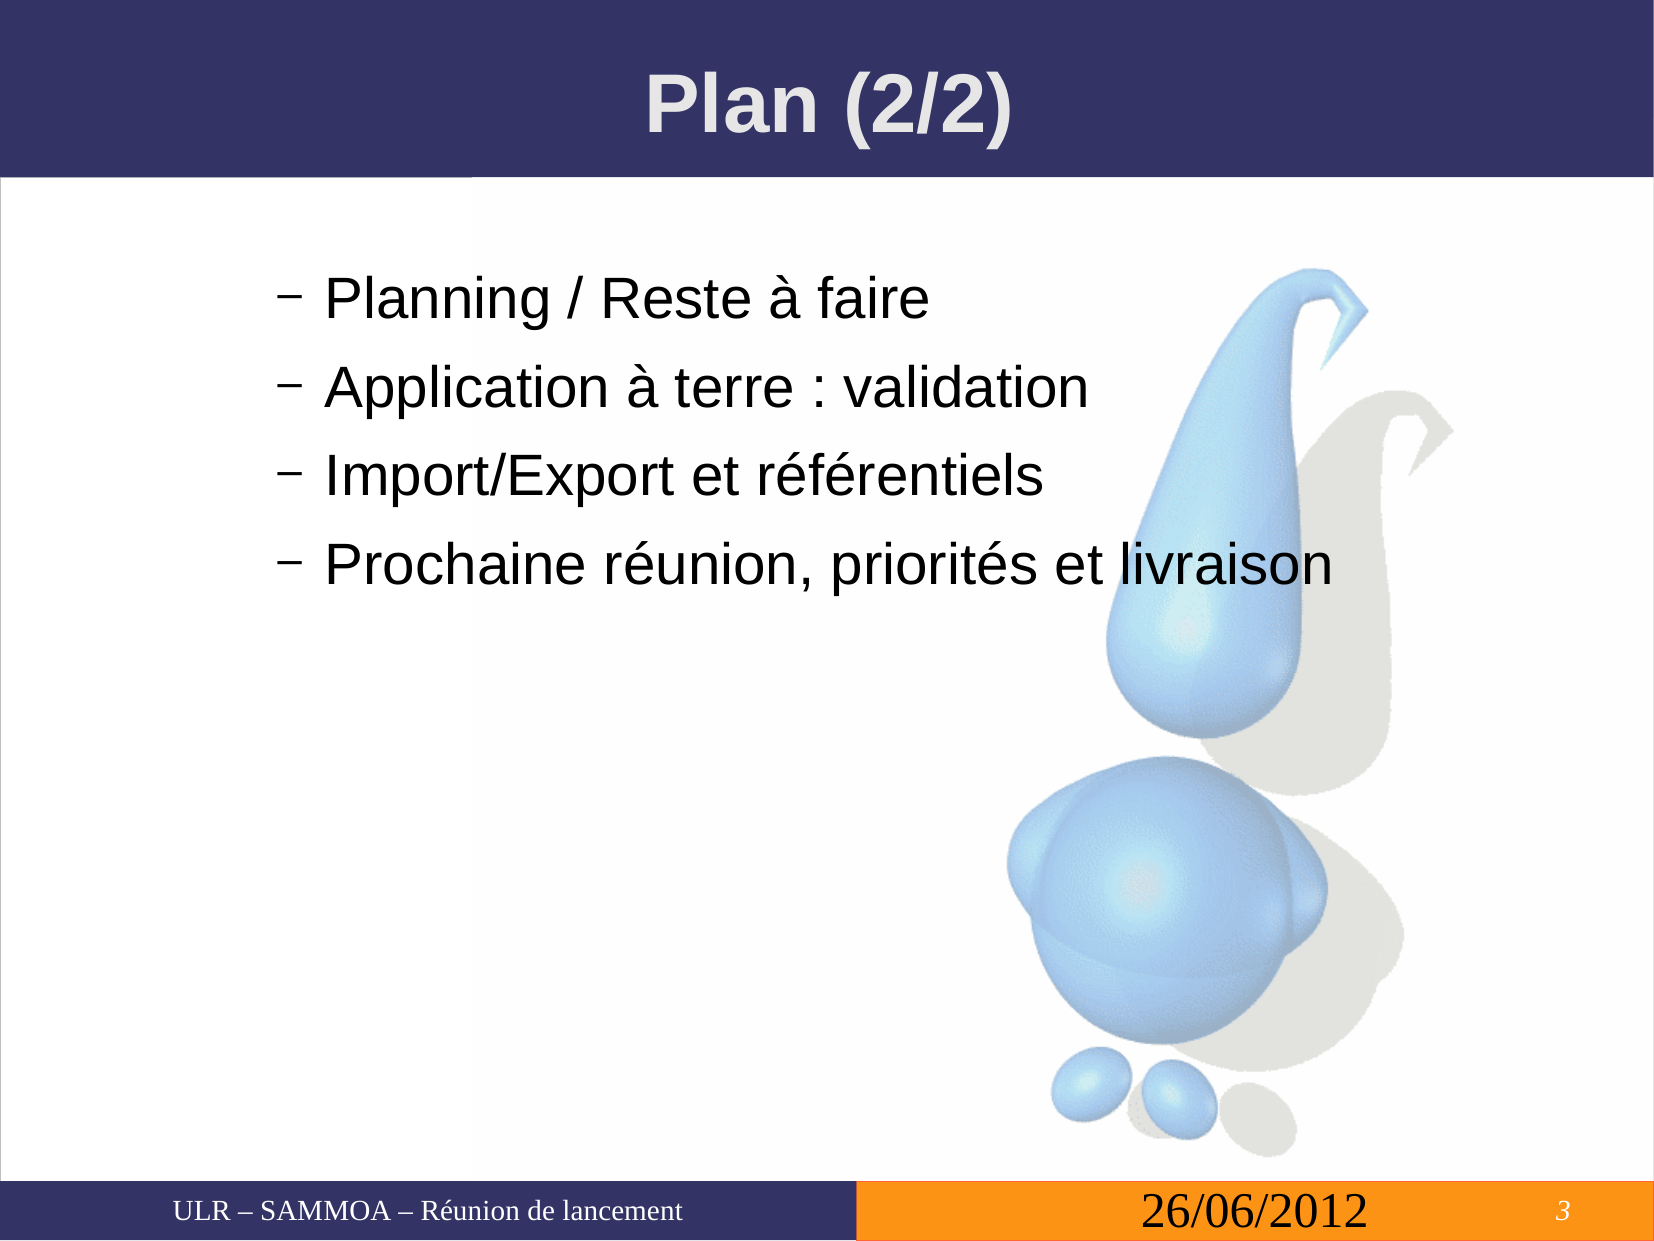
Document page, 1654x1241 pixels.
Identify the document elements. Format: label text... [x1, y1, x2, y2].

picture [472, 178, 1654, 1181]
list Planning / Reste à faire Application à terre : validation Import/Export et référentiels Prochaine réunion, priorités et livraison [88, 265, 1595, 1152]
title Plan (2/2) [123, 0, 1536, 208]
